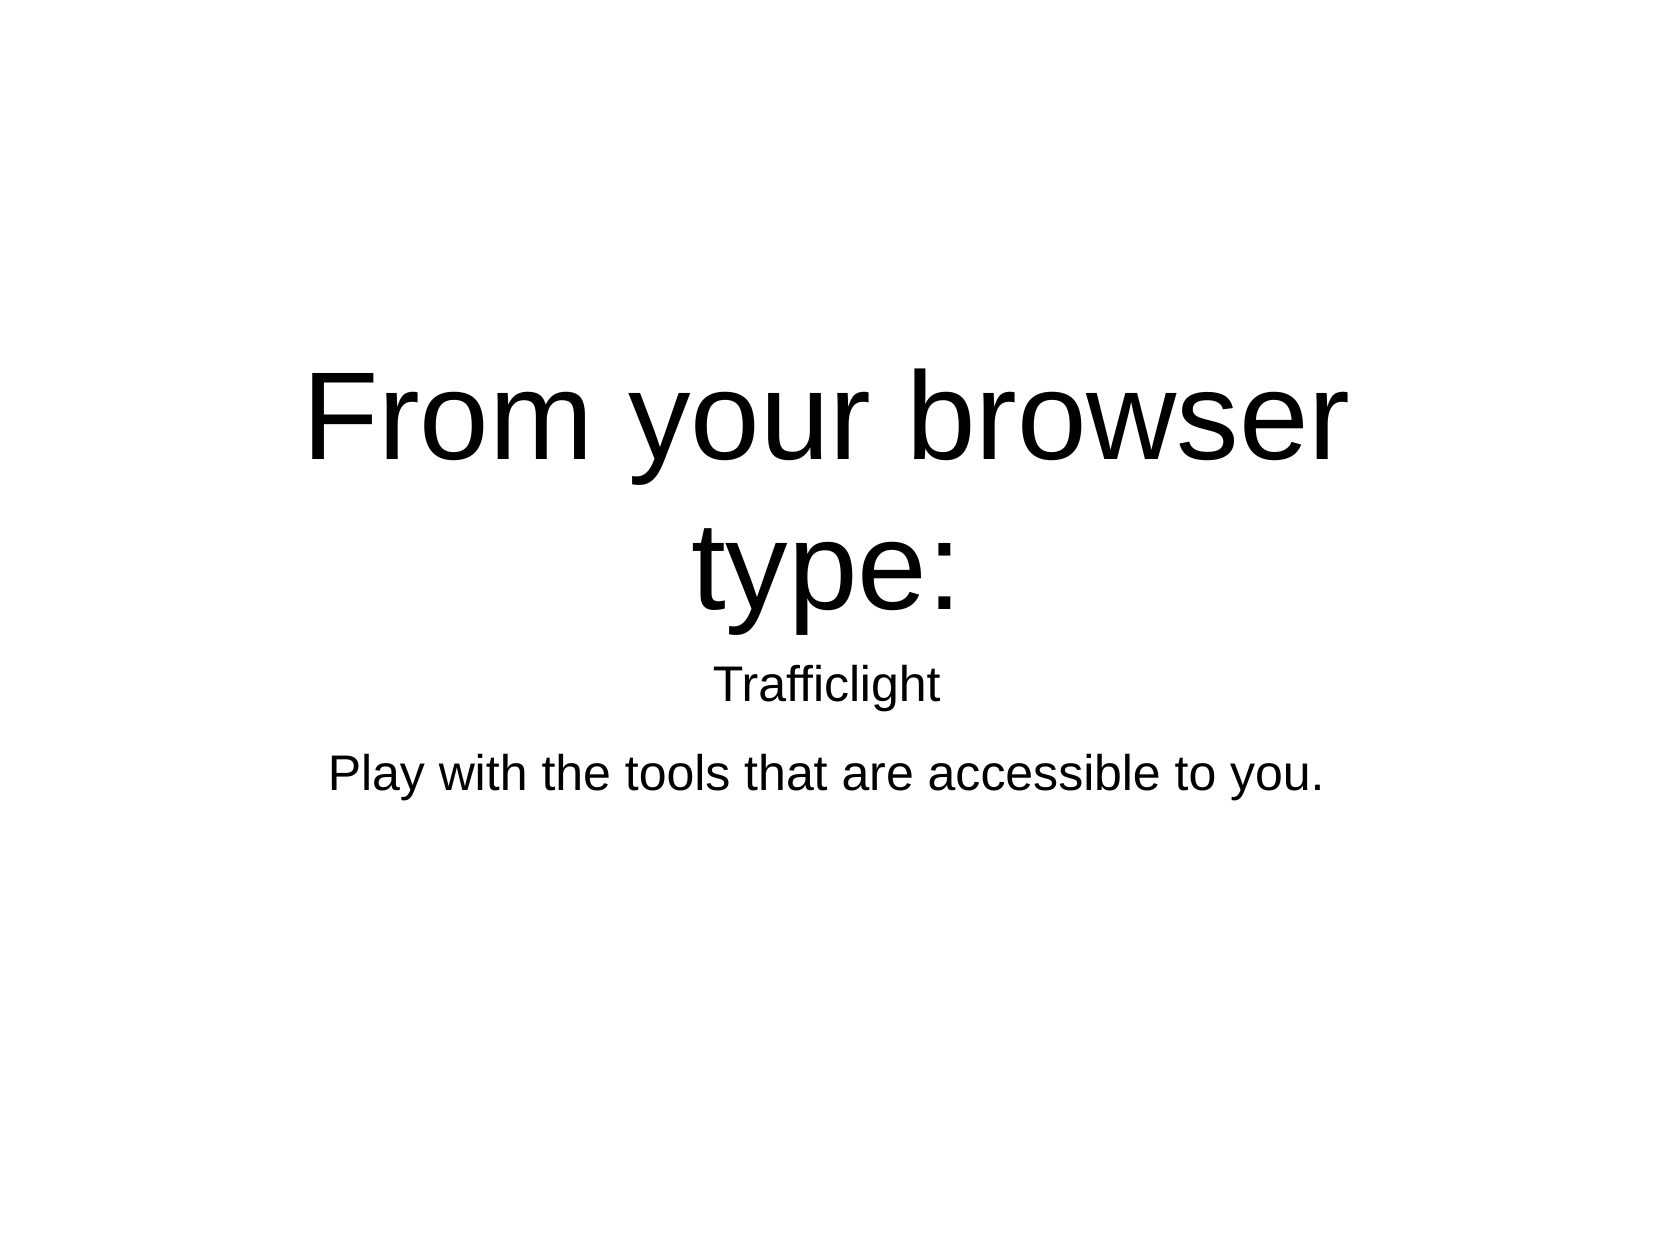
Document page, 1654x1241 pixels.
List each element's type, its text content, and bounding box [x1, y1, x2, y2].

subtitle Trafficlight Play with the tools that are accessible to you. [206, 651, 1447, 951]
title From your browser type: [206, 202, 1447, 635]
